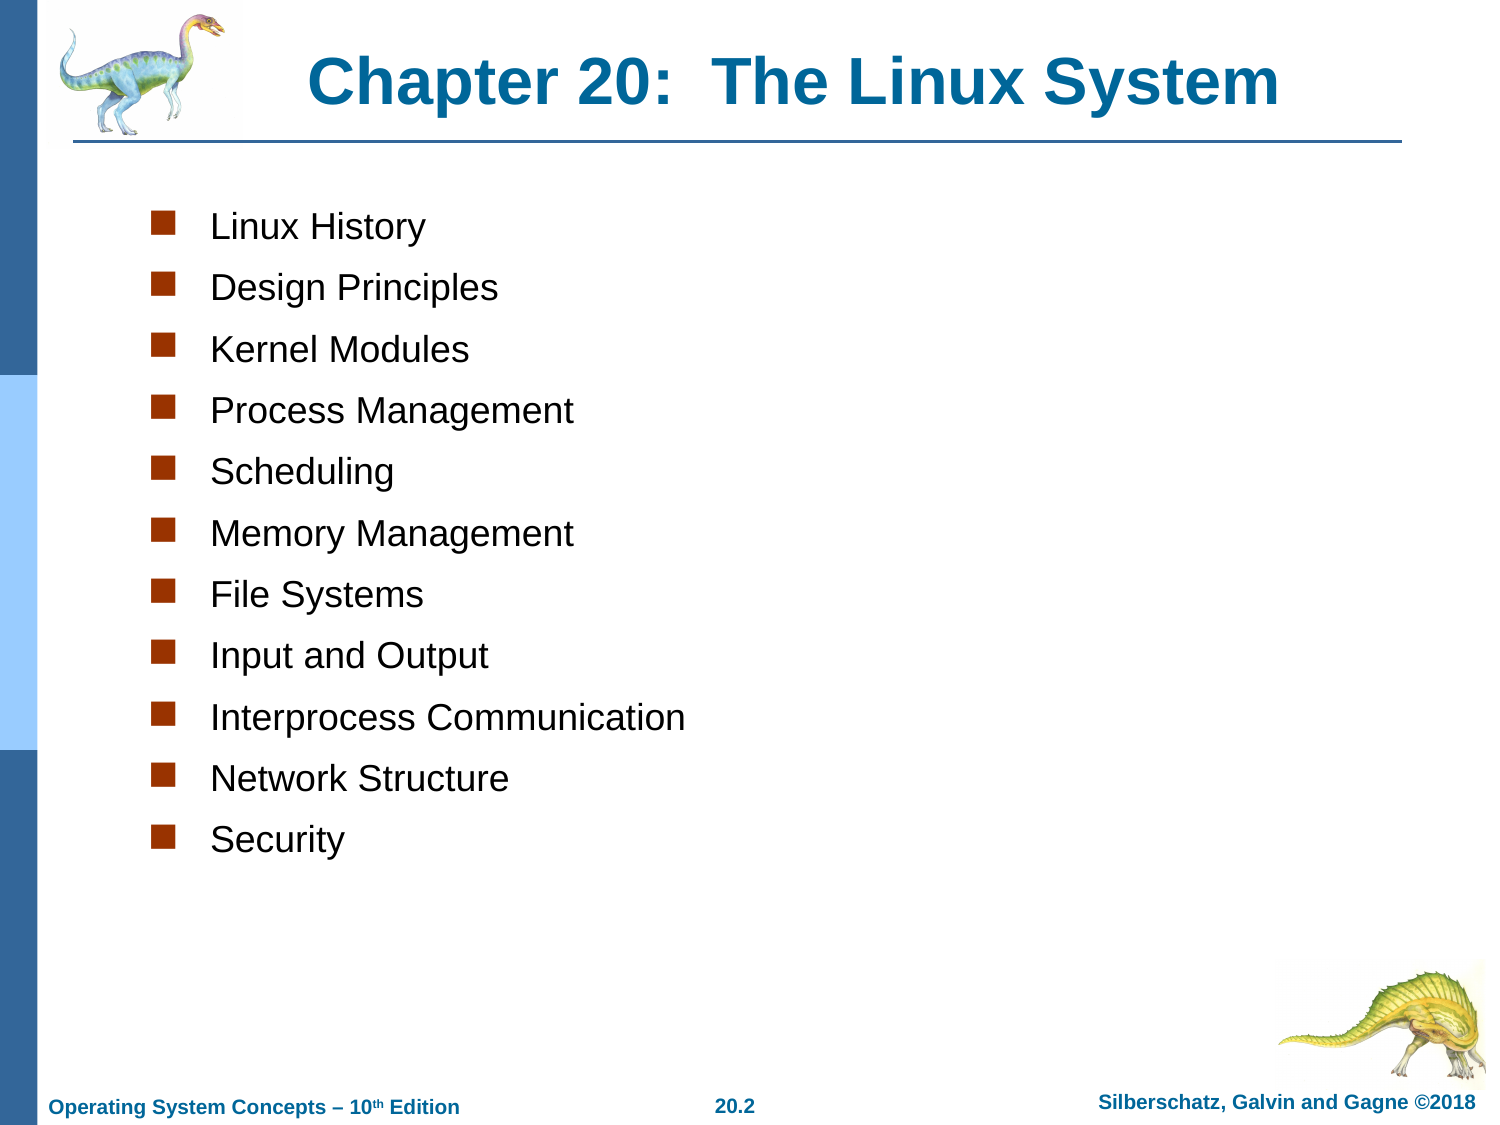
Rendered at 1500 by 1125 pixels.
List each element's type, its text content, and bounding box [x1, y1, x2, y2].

title Chapter 20: The Linux System [235, 31, 1355, 126]
picture [1415, 1094, 1423, 1099]
list Linux History Design Principles Kernel Modules Process Management Scheduling Memory Management File Systems Input and Output Interprocess Communication Network Structure Security [138, 194, 1220, 989]
picture [46, 0, 243, 149]
picture [1275, 959, 1486, 1090]
